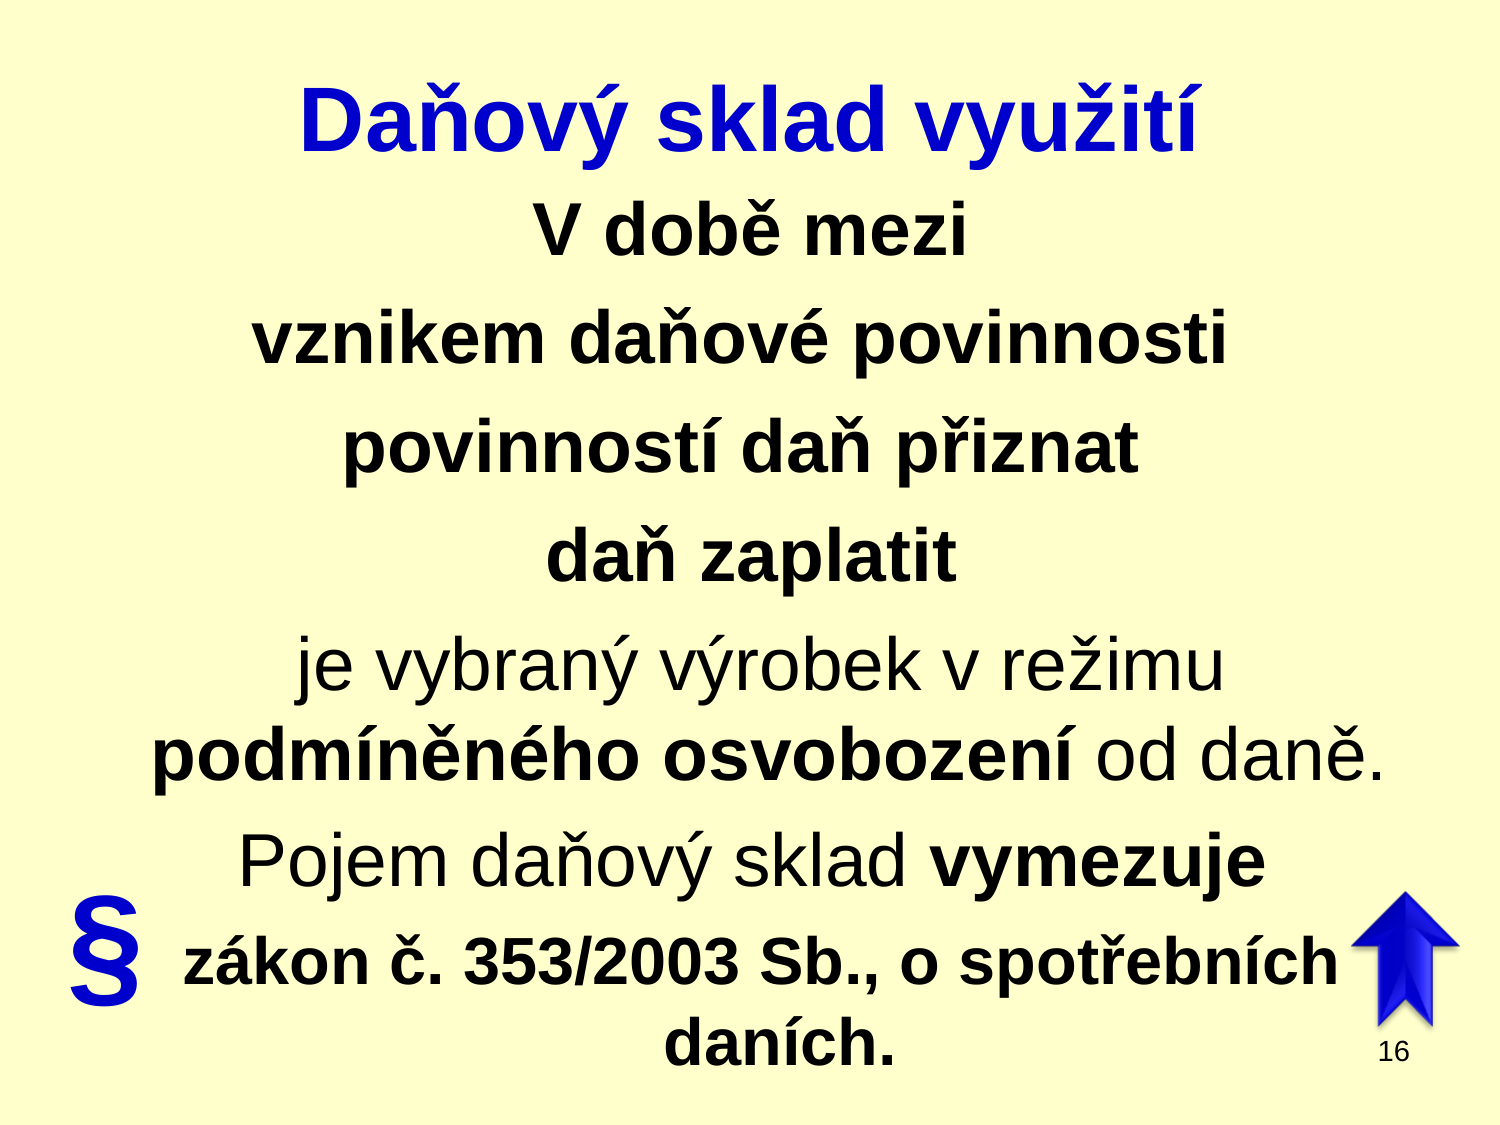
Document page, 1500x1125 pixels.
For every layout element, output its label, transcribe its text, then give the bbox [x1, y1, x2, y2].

list V době mezi vznikem daňové povinnosti povinností daň přiznat daň zaplatit je vybraný výrobek v režimu podmíněného osvobození od daně. Pojem daňový sklad vymezuje zákon č. 353/2003 Sb., o spotřebních daních. [76, 172, 1447, 1125]
text_box § [53, 846, 160, 1027]
title Daňový sklad využití [75, 45, 1426, 185]
text_box <číslo> [1074, 1024, 1426, 1103]
picture [1341, 886, 1469, 1041]
